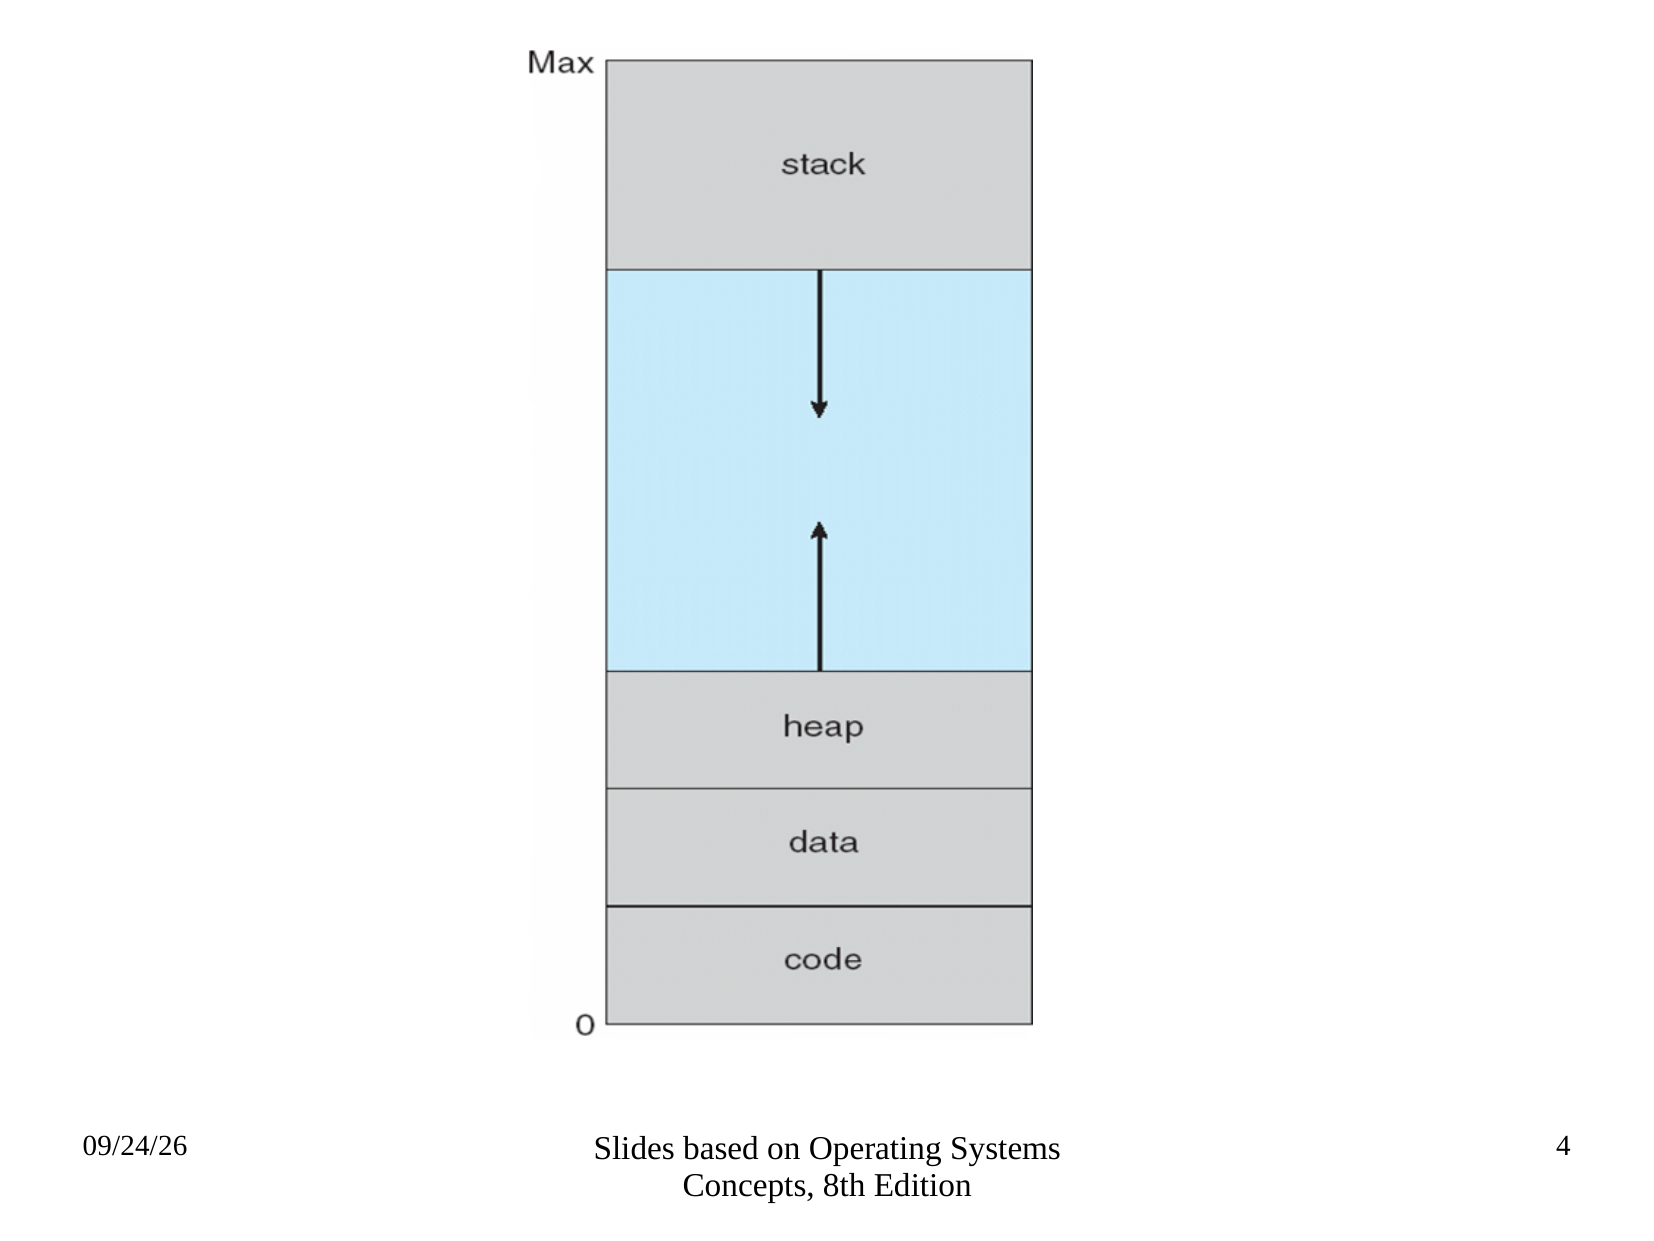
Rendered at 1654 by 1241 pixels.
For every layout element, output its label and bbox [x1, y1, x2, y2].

picture [525, 44, 1033, 1045]
